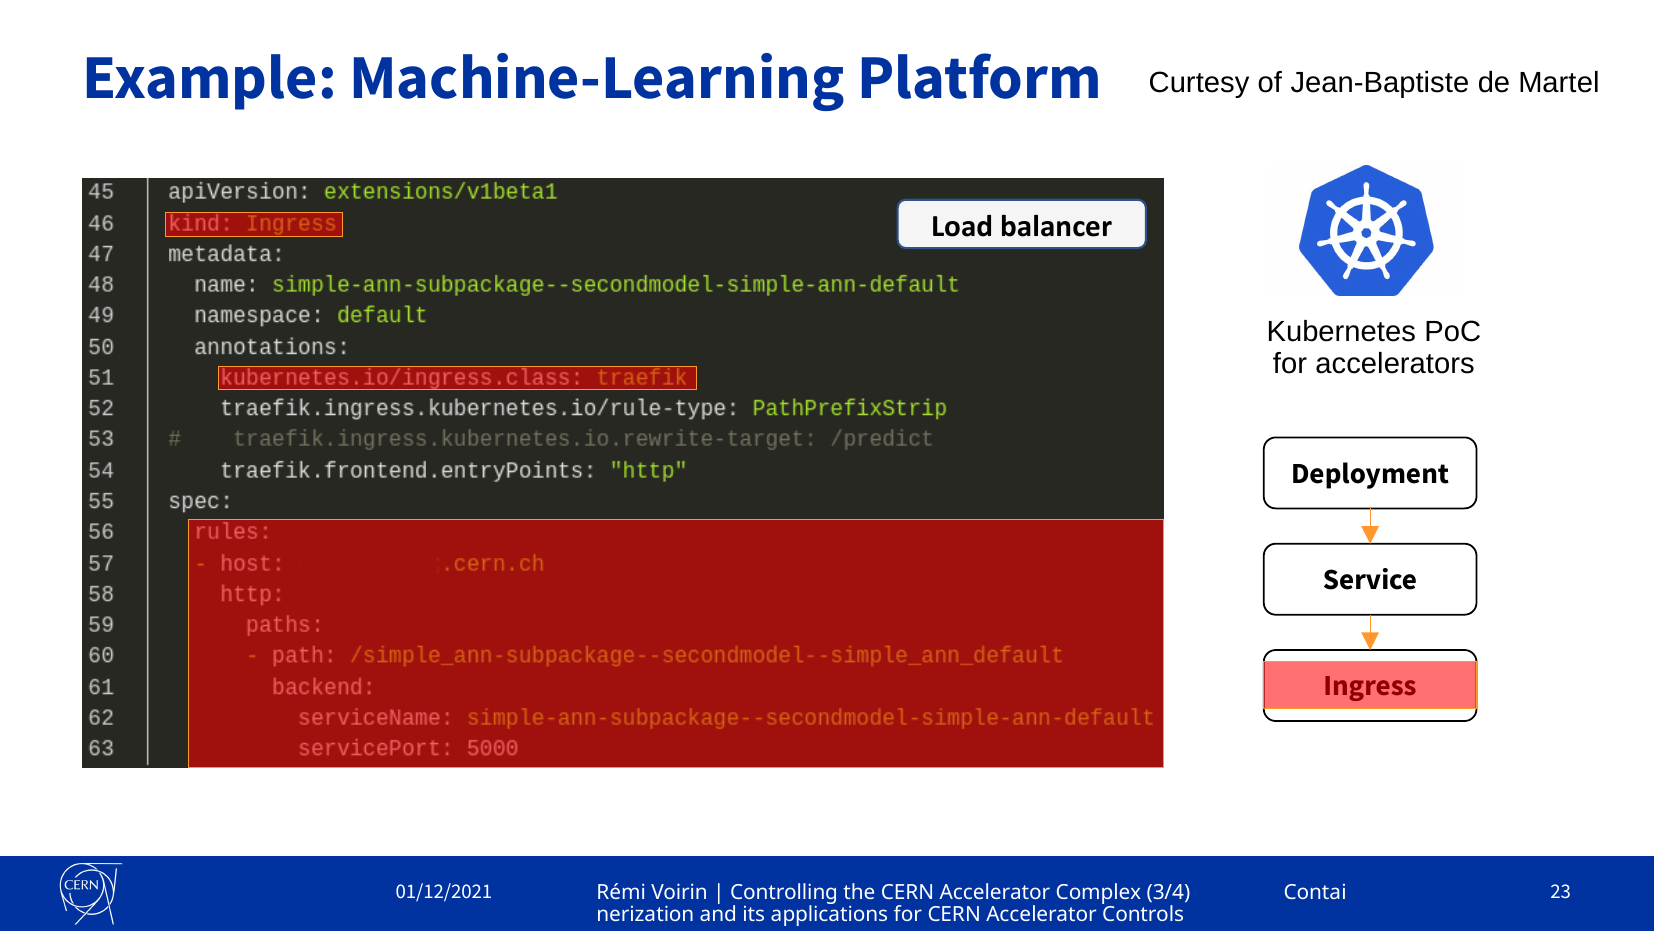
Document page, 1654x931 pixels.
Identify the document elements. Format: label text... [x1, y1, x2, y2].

text_box Deployment [1263, 437, 1477, 509]
text_box [188, 519, 1164, 768]
text_box [218, 366, 697, 390]
text_box Ingress [1263, 650, 1477, 661]
text_box Curtesy of Jean-Baptiste de Martel [1133, 59, 1616, 111]
text_box Kubernetes PoC for accelerators [1251, 307, 1536, 388]
picture [82, 178, 1164, 768]
picture [56, 859, 127, 928]
text_box Service [1263, 543, 1477, 615]
text_box [165, 212, 343, 237]
text_box Load balancer [897, 199, 1146, 249]
picture [1269, 165, 1465, 296]
title Example: Machine-Learning Platform [82, 37, 1571, 193]
text_box [1263, 661, 1477, 709]
text_box Ingress [1263, 709, 1477, 722]
